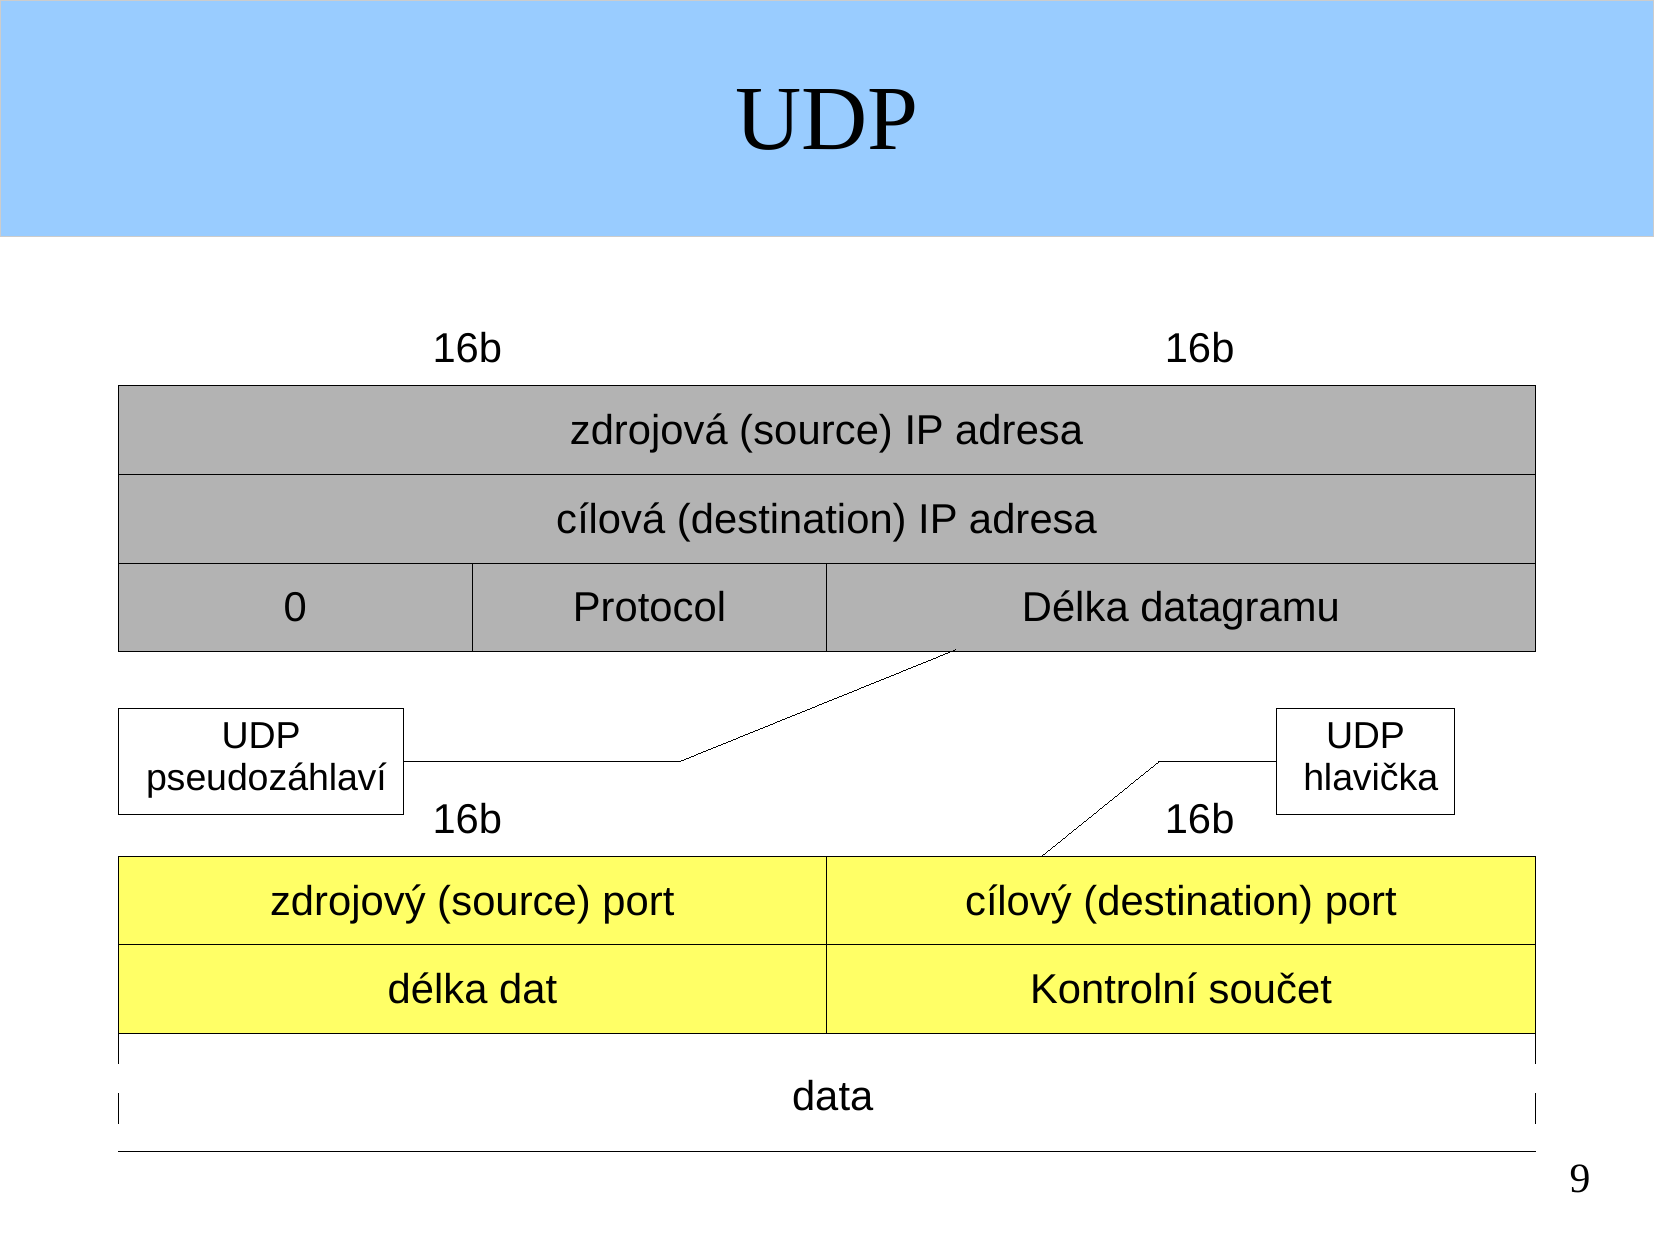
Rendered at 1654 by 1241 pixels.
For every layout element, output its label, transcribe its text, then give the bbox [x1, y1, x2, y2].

text_box UDP pseudozáhlaví [118, 708, 404, 815]
text_box zdrojová (source) IP adresa [118, 385, 1536, 474]
text_box 16b [1157, 324, 1242, 378]
text_box 16b [1157, 795, 1242, 848]
text_box 16b [425, 325, 510, 378]
text_box 16b [425, 795, 510, 848]
text_box 0 [118, 563, 472, 652]
title UDP [0, 0, 1654, 237]
text_box Protocol [472, 563, 827, 652]
text_box data [714, 1051, 951, 1140]
text_box cílová (destination) IP adresa [118, 474, 1536, 563]
text_box Kontrolní součet [826, 944, 1536, 1034]
text_box délka dat [118, 944, 826, 1034]
text_box zdrojový (source) port [118, 856, 826, 944]
text_box cílový (destination) port [826, 856, 1536, 944]
text_box Délka datagramu [827, 563, 1536, 652]
text_box UDP hlavička [1276, 708, 1455, 815]
